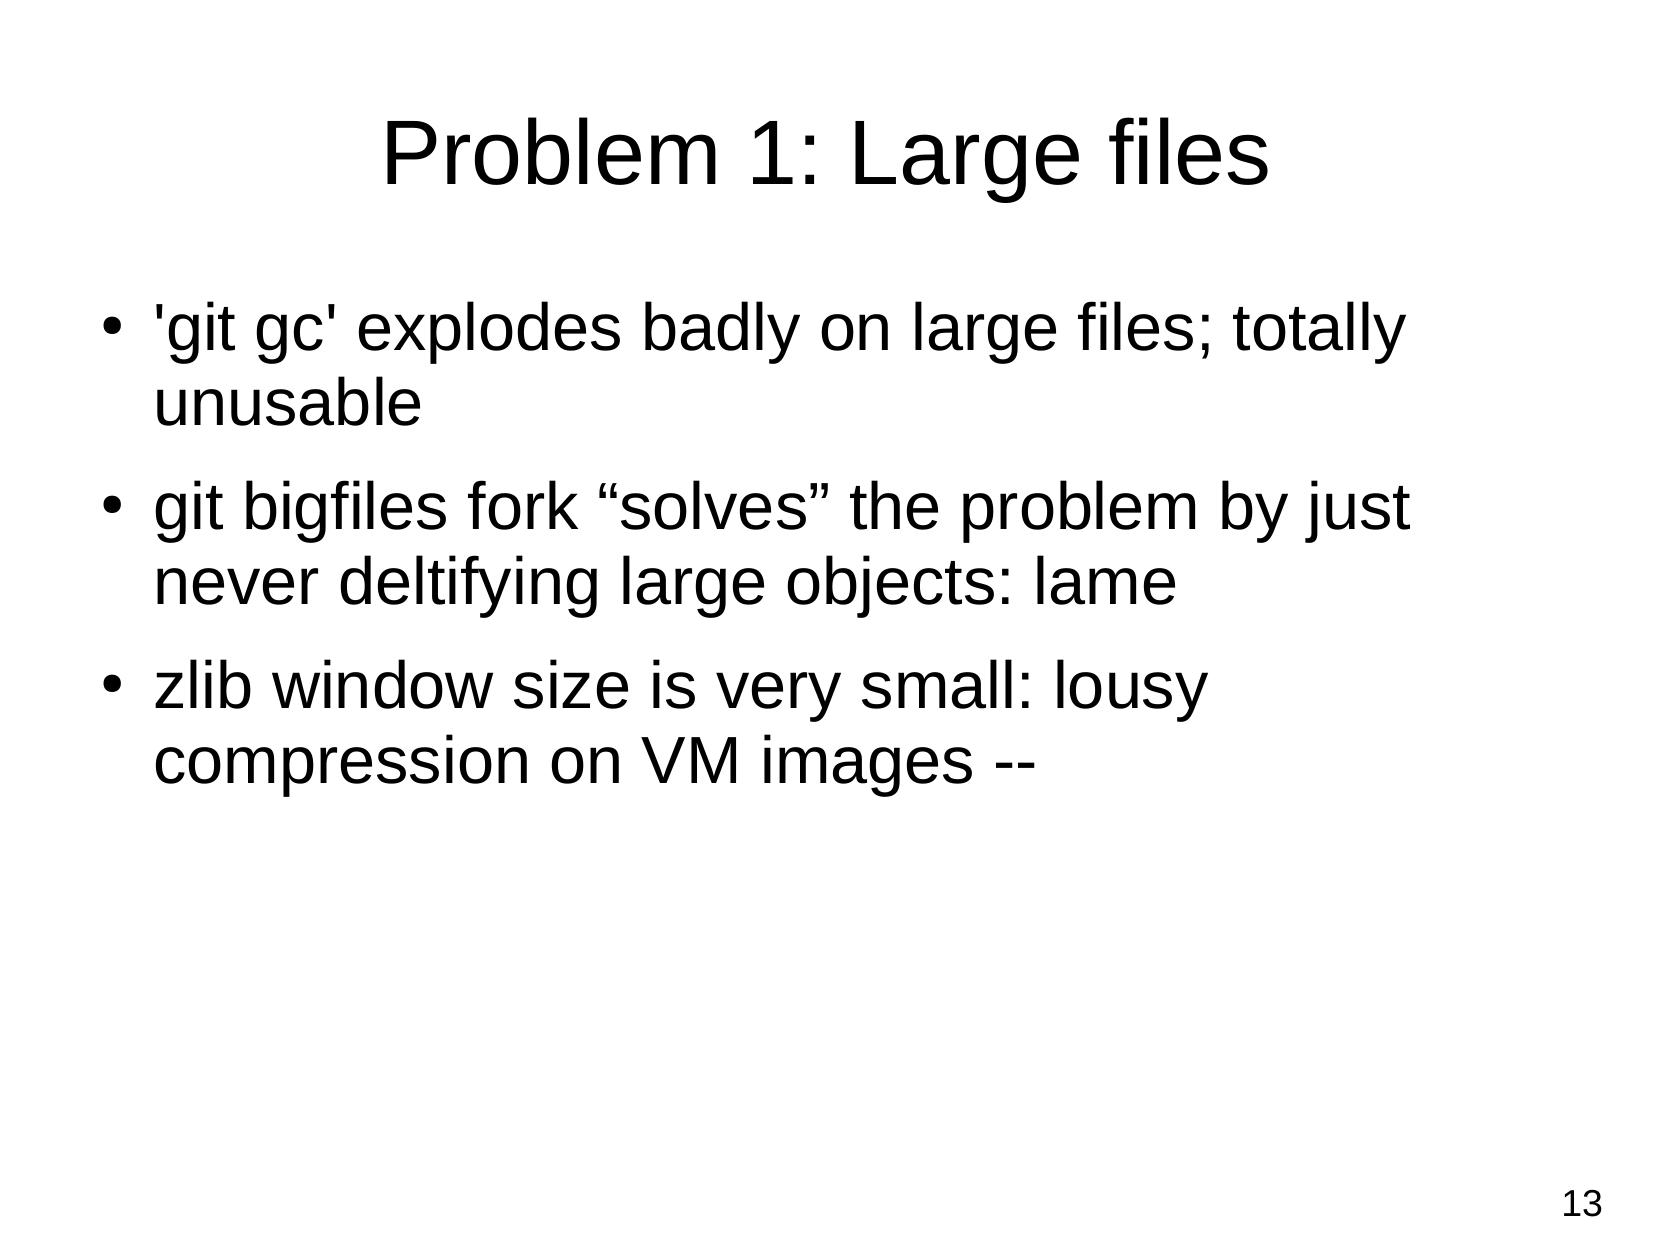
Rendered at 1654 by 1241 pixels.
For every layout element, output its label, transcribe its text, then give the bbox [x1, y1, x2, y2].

title Problem 1: Large files [82, 56, 1571, 250]
list 'git gc' explodes badly on large files; totally unusable git bigfiles fork “solves” the problem by just never deltifying large objects: lame zlib window size is very small: lousy compression on VM images -- [82, 290, 1571, 1094]
text_box 13 [1546, 1174, 1619, 1232]
